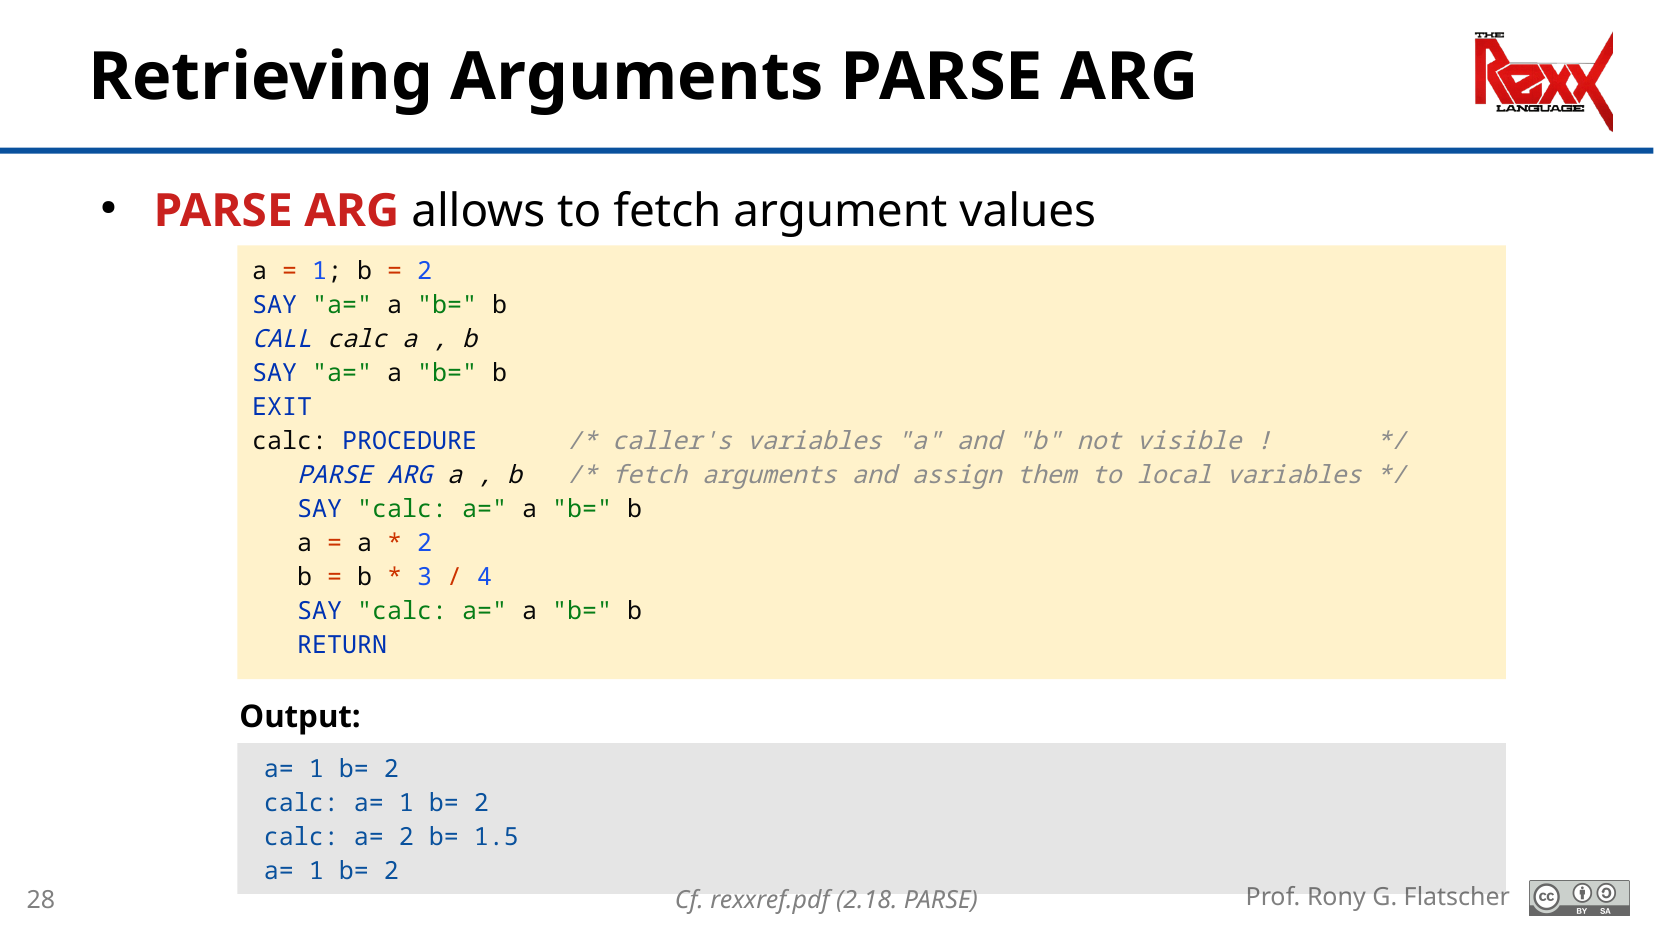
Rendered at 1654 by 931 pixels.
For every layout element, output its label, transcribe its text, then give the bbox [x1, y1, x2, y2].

text_box Cf. rexxref.pdf (2.18. PARSE) [0, 874, 1654, 922]
title Retrieving Arguments PARSE ARG [29, 0, 1654, 148]
text_box a= 1 b= 2 calc: a= 1 b= 2 calc: a= 2 b= 1.5 a= 1 b= 2 [237, 743, 1506, 874]
text_box a = 1; b = 2 SAY "a=" a "b=" b CALL calc a , b SAY "a=" a "b=" b EXIT calc: PROCEDURE /* caller's variables "a" and "b" not visible ! */ PARSE ARG a , b /* fetch arguments and assign them to local variables */ SAY "calc: a=" a "b=" b a = a * 2 b = b * 3 / 4 SAY "calc: a=" a "b=" b RETURN [237, 245, 1506, 680]
text_box Output: [224, 686, 390, 743]
list PARSE ARG allows to fetch argument values [82, 177, 1571, 798]
